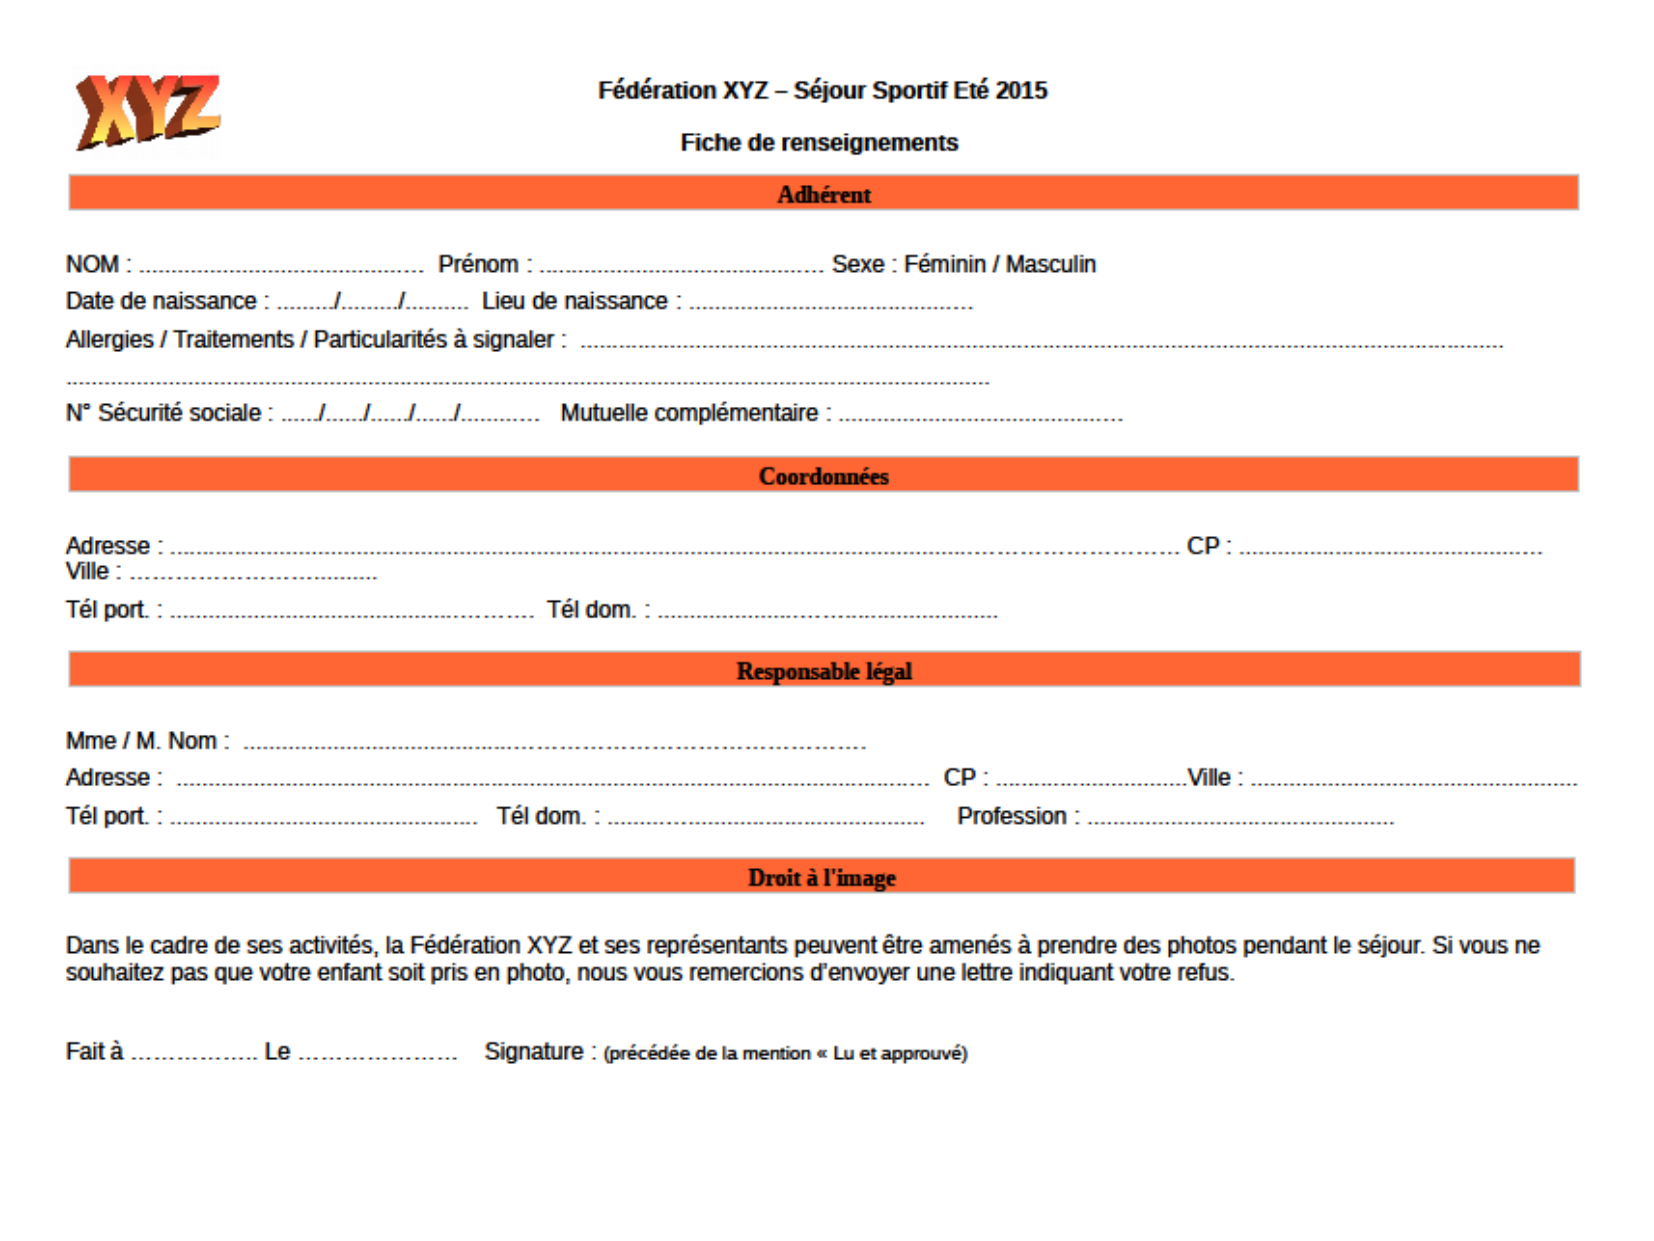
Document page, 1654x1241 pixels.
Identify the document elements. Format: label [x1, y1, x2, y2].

chart [11, 22, 1636, 1170]
